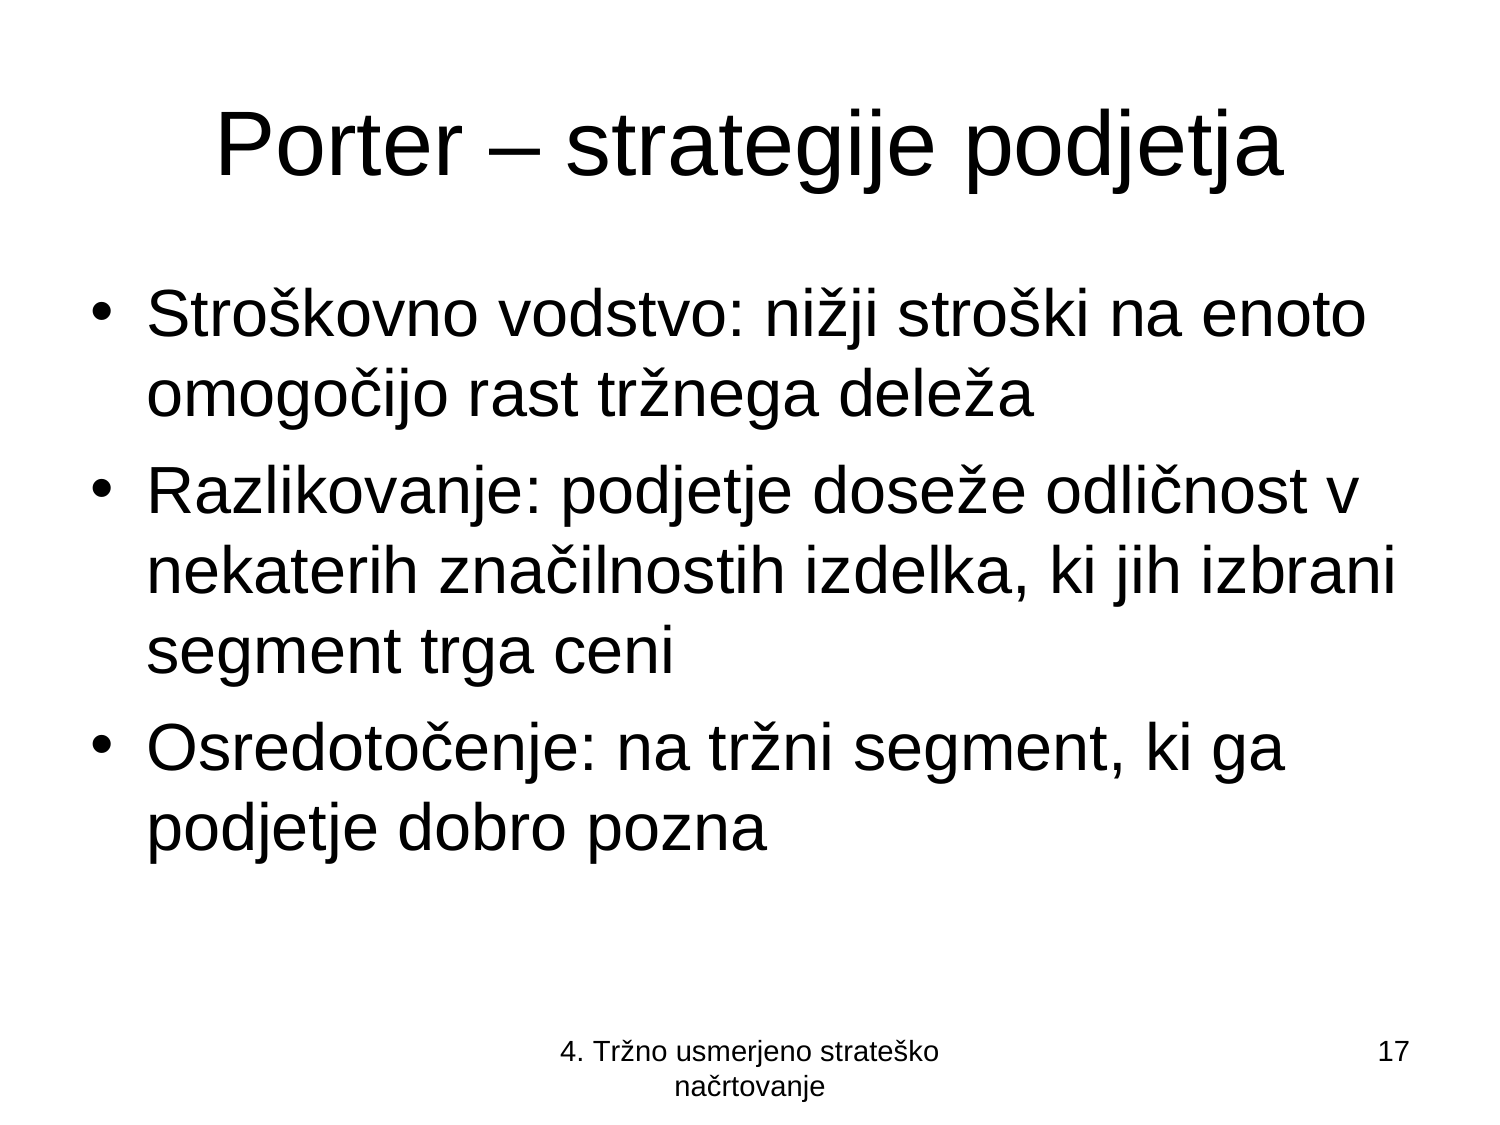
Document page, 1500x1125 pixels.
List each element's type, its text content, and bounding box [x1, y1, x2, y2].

text_box 4. Tržno usmerjeno strateško načrtovanje [512, 1024, 988, 1103]
list Stroškovno vodstvo: nižji stroški na enoto omogočijo rast tržnega deleža Razlikovanje: podjetje doseže odličnost v nekaterih značilnostih izdelka, ki jih izbrani segment trga ceni Osredotočenje: na tržni segment, ki ga podjetje dobro pozna [75, 262, 1426, 1006]
title Porter – strategije podjetja [75, 45, 1426, 233]
text_box <number> [1074, 1024, 1426, 1103]
